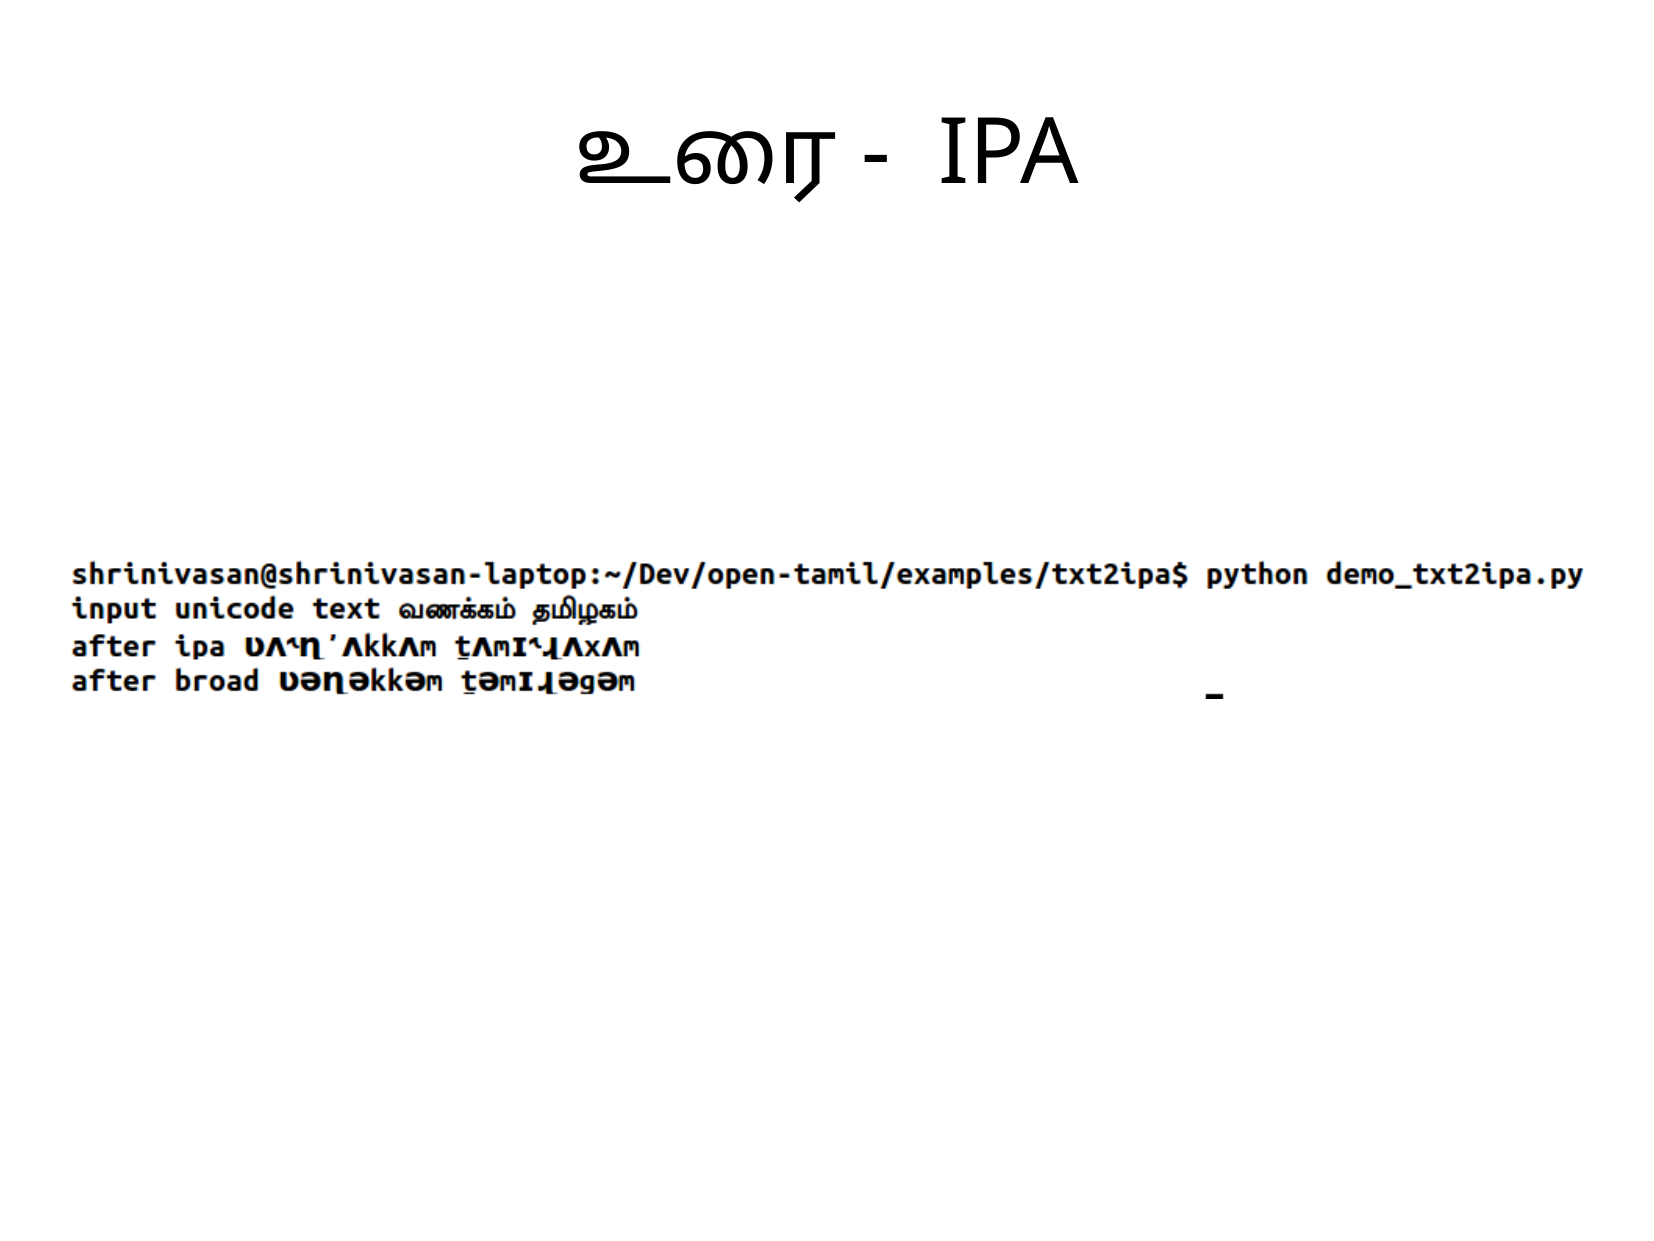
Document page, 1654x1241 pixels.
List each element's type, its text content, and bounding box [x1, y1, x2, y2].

picture [70, 556, 1600, 699]
title உரை - IPA [82, 49, 1571, 257]
